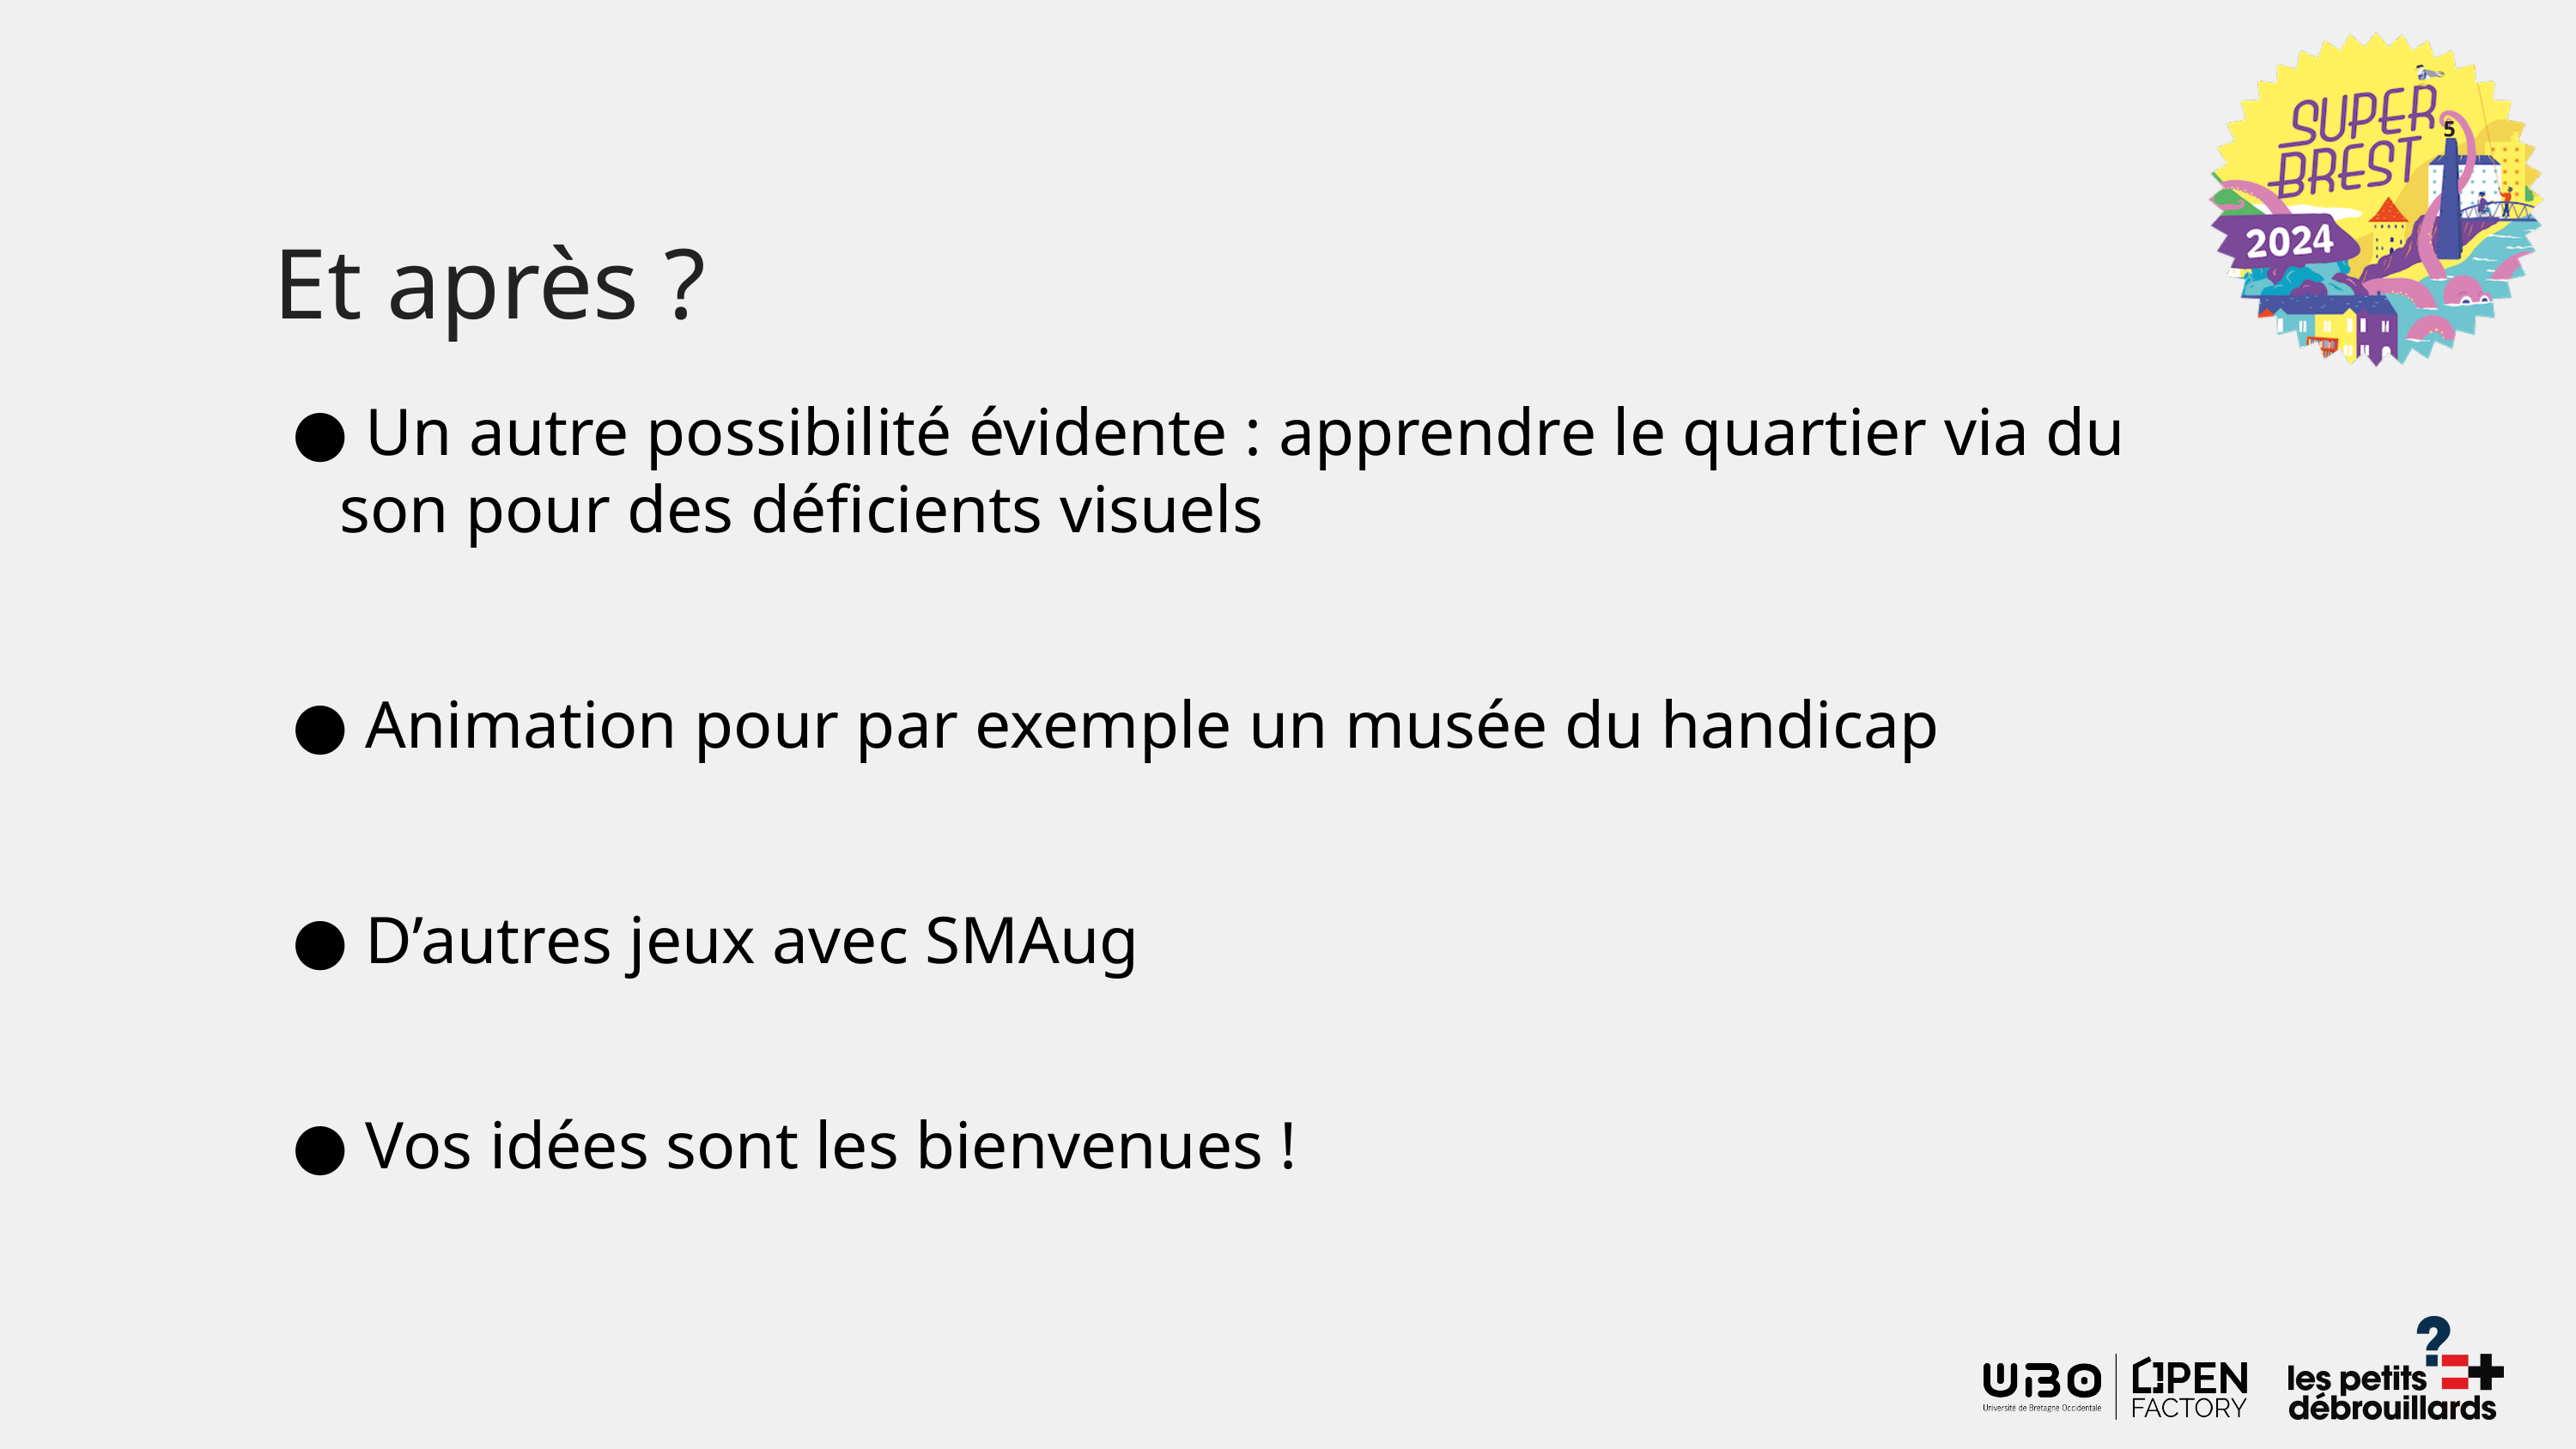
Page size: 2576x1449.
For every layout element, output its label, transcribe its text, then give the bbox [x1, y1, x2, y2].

picture [2176, 0, 2576, 400]
picture [1984, 1354, 2247, 1420]
picture [2288, 1316, 2504, 1420]
slide_number <numéro> [2307, 93, 2456, 145]
list Un autre possibilité évidente : apprendre le quartier via du son pour des déficients visuels Animation pour par exemple un musée du handicap D’autres jeux avec SMAug Vos idées sont les bienvenues ! [275, 390, 2188, 1078]
title Et après ? [273, 217, 1741, 434]
